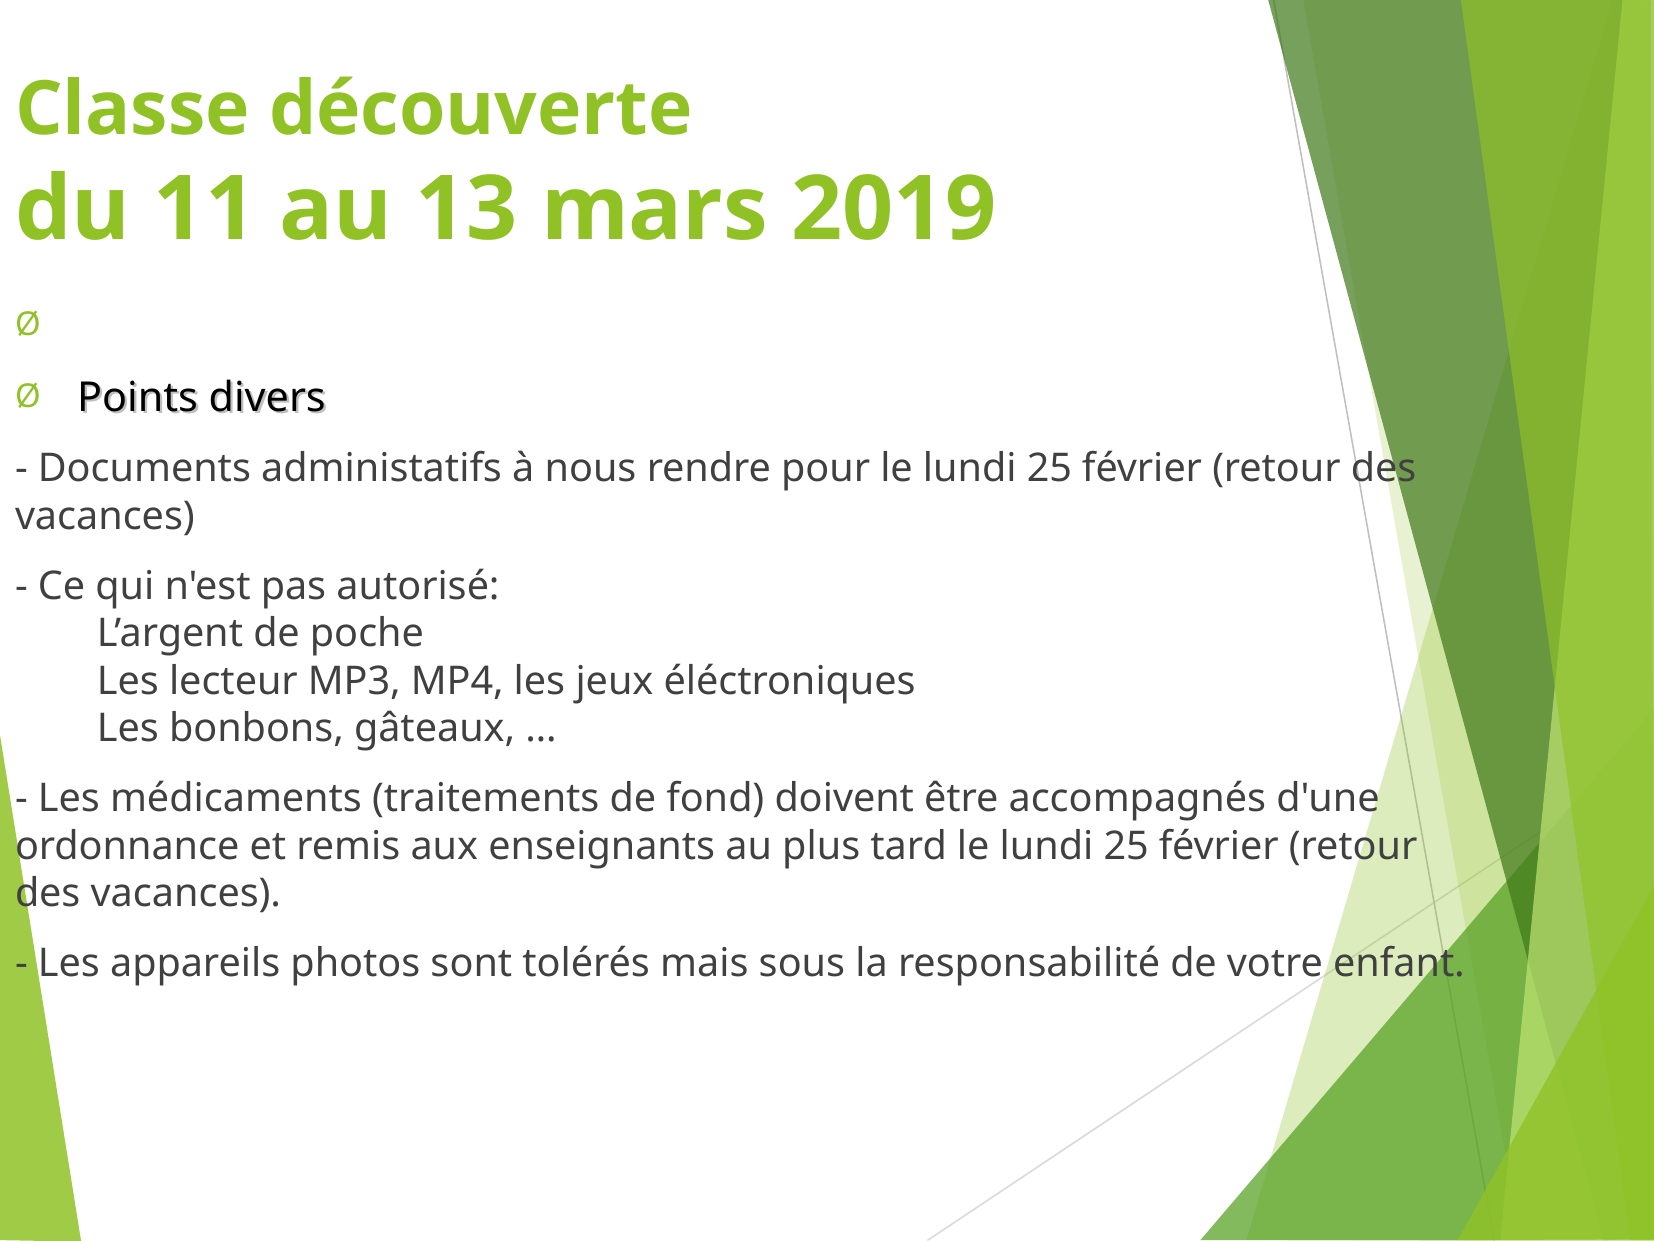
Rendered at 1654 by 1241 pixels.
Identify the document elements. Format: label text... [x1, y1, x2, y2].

title Classe découverte du 11 au 13 mars 2019 [0, 52, 1489, 266]
list Points divers - Documents administatifs à nous rendre pour le lundi 25 février (retour des vacances) - Ce qui n'est pas autorisé: L’argent de poche Les lecteur MP3, MP4, les jeux éléctroniques Les bonbons, gâteaux, … - Les médicaments (traitements de fond) doivent être accompagnés d'une ordonnance et remis aux enseignants au plus tard le lundi 25 février (retour des vacances). - Les appareils photos sont tolérés mais sous la responsabilité de votre enfant. [0, 290, 1489, 1180]
